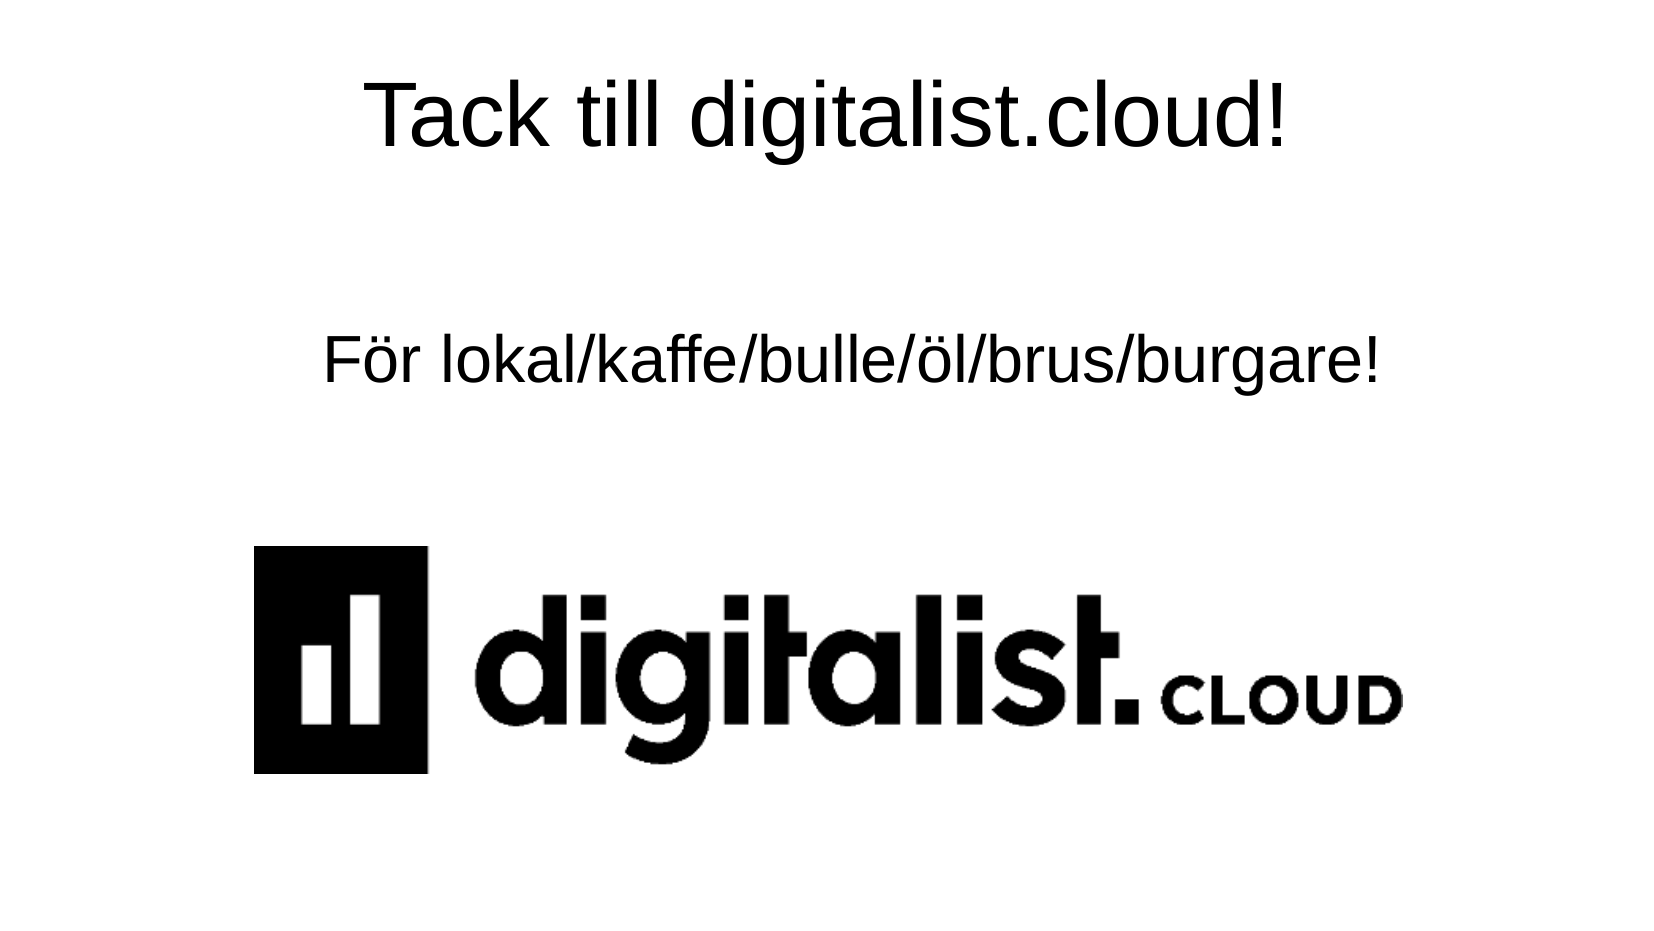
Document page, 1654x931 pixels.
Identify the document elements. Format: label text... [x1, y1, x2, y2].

title Tack till digitalist.cloud! [82, 37, 1571, 193]
picture [254, 546, 1403, 774]
list För lokal/kaffe/bulle/öl/brus/burgare! [82, 217, 1571, 758]
